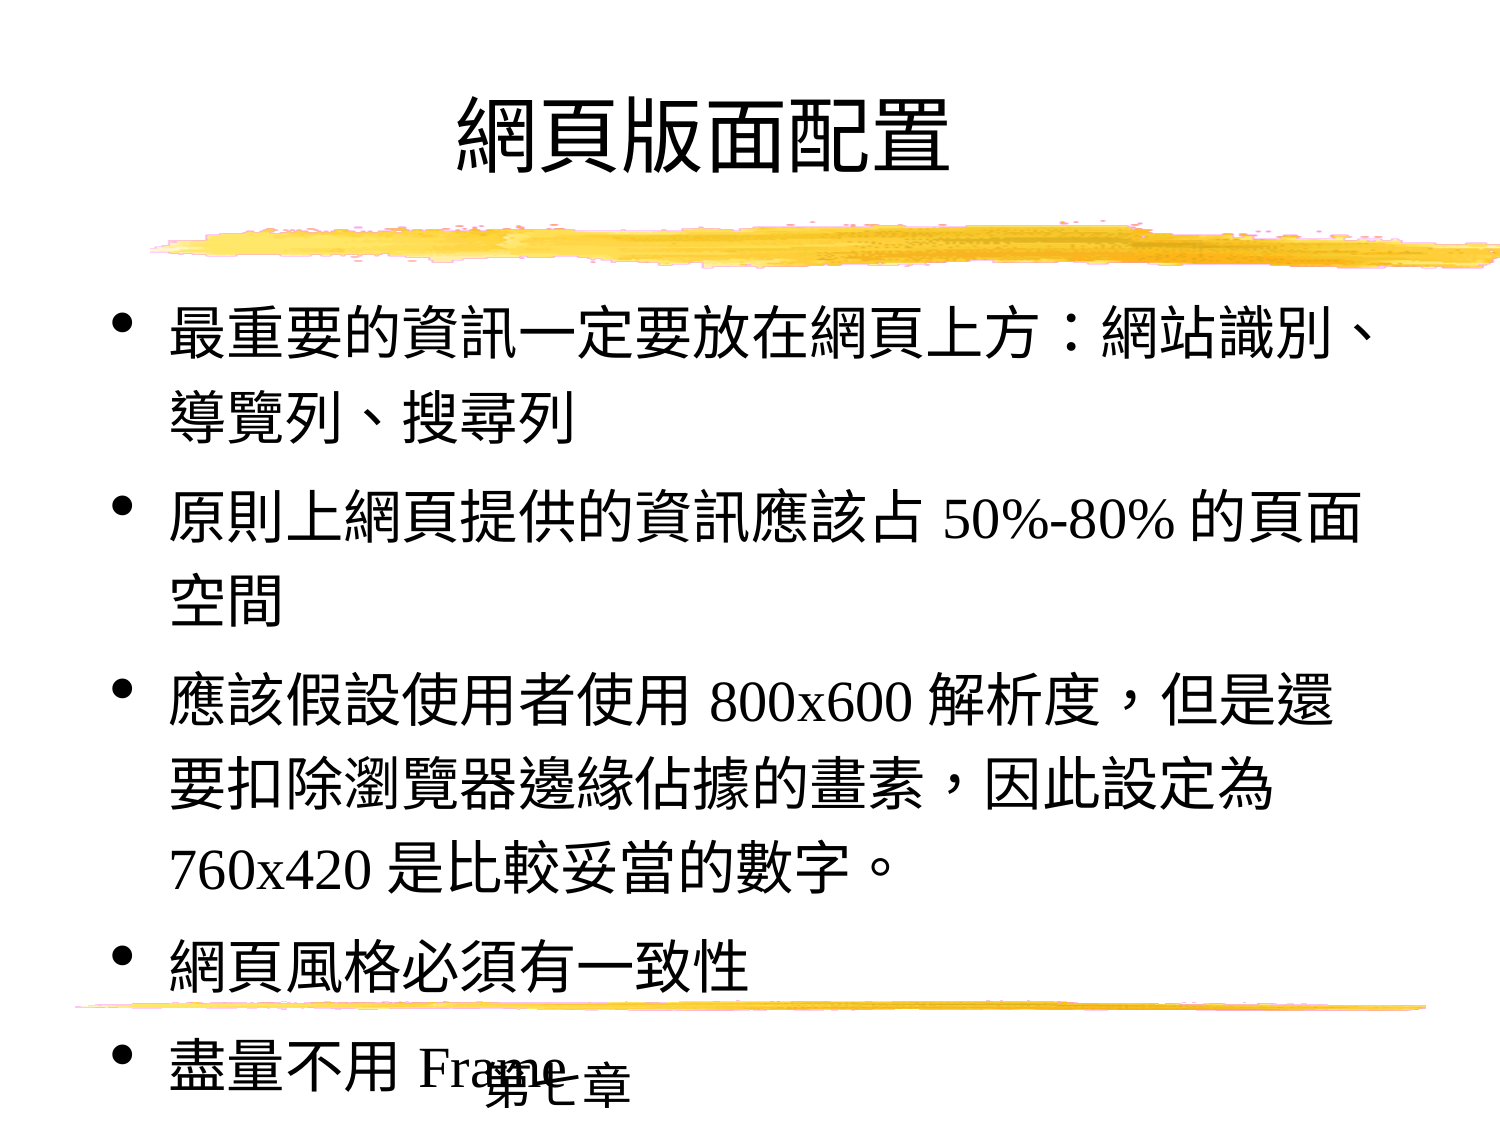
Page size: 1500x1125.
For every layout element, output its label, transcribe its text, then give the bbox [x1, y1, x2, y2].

picture [150, 215, 1500, 279]
title 網頁版面配置 [66, 30, 1342, 231]
text_box 第七章 [482, 1047, 633, 1108]
picture [75, 999, 1426, 1013]
list 最重要的資訊一定要放在網頁上方：網站識別、導覽列、搜尋列 原則上網頁提供的資訊應該占50%-80%的頁面空間 應該假設使用者使用800x600解析度，但是還要扣除瀏覽器邊緣佔據的畫素，因此設定為760x420是比較妥當的數字。 網頁風格必須有一致性 盡量不用Frame [112, 287, 1388, 974]
